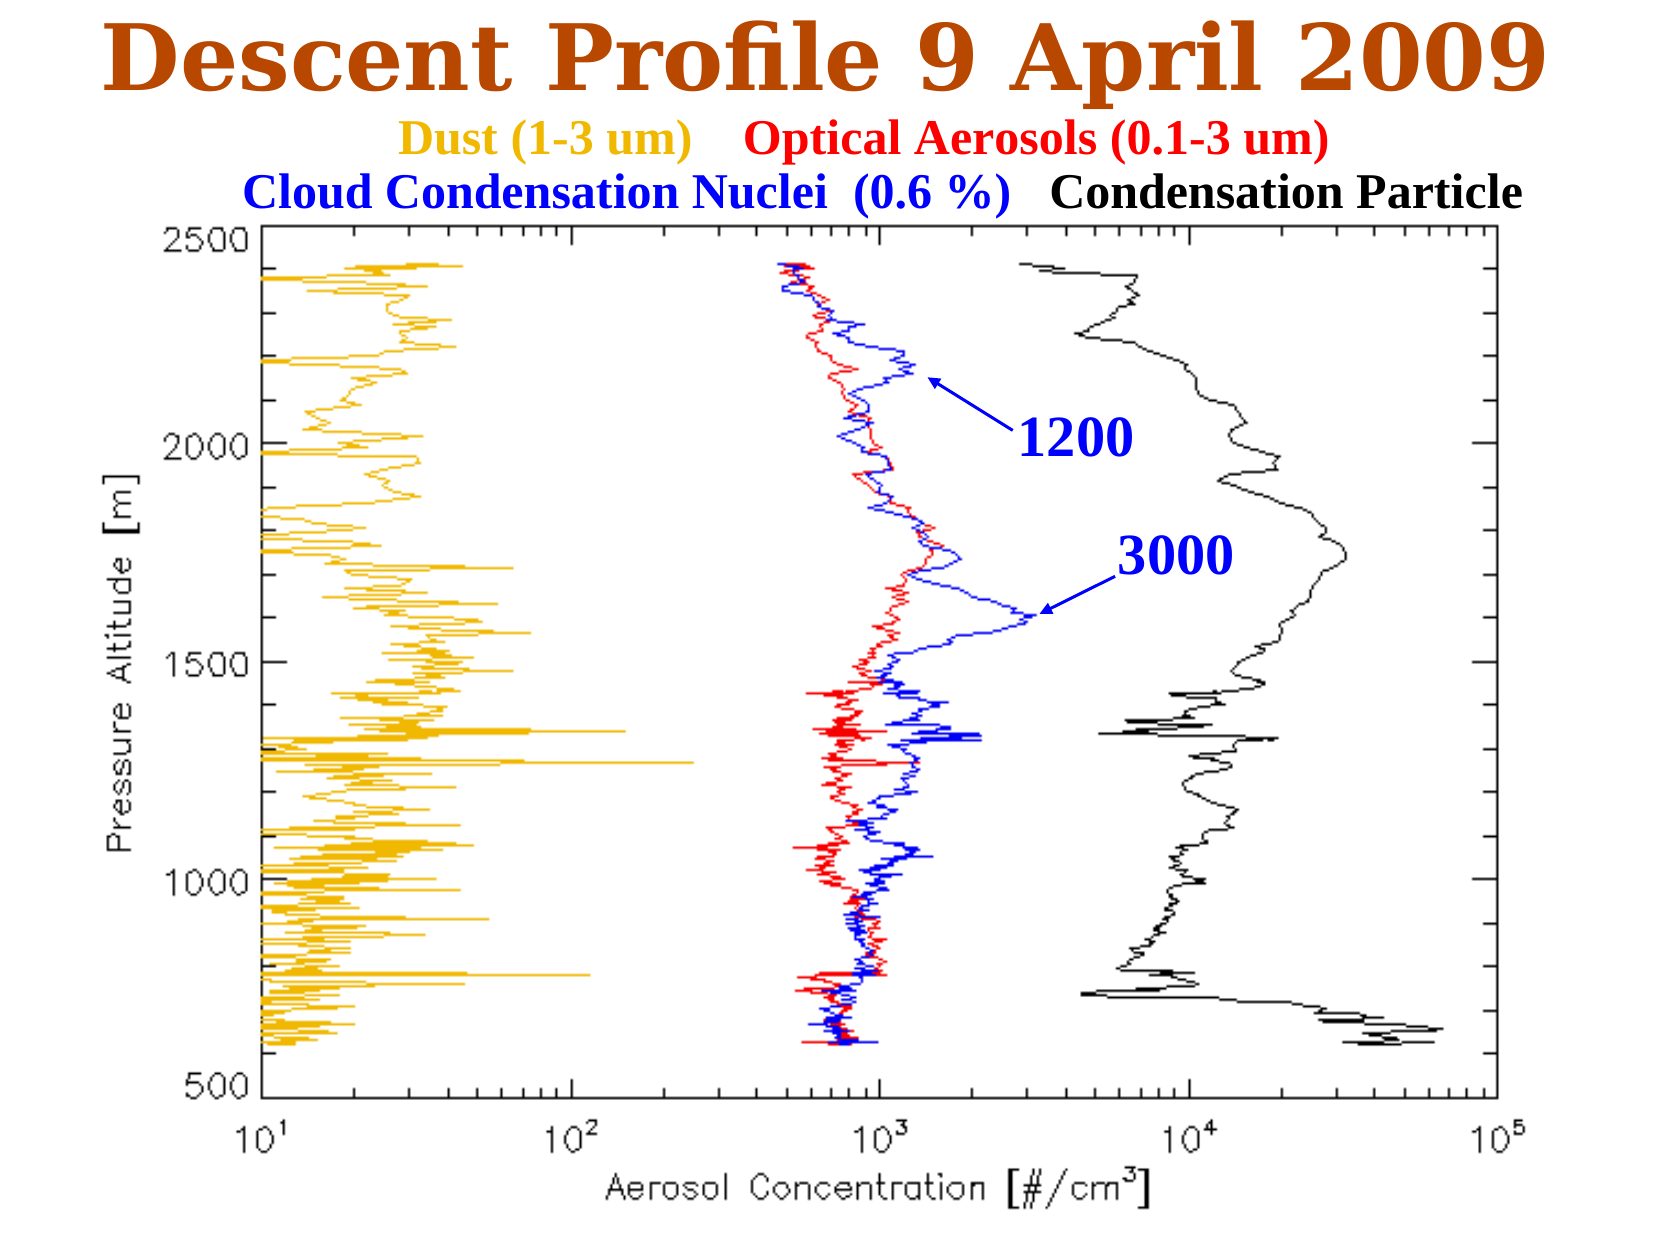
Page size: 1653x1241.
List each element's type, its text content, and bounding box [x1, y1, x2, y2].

text_box 1200 [1002, 412, 1153, 474]
text_box 3000 [1103, 530, 1254, 592]
text_box Dust (1-3 um) Optical Aerosols (0.1-3 um) Cloud Condensation Nuclei (0.6 %) Condensation Particle [112, 119, 1653, 227]
picture [37, 119, 1576, 1234]
text_box Descent Profile 9 April 2009 [0, 0, 1653, 119]
